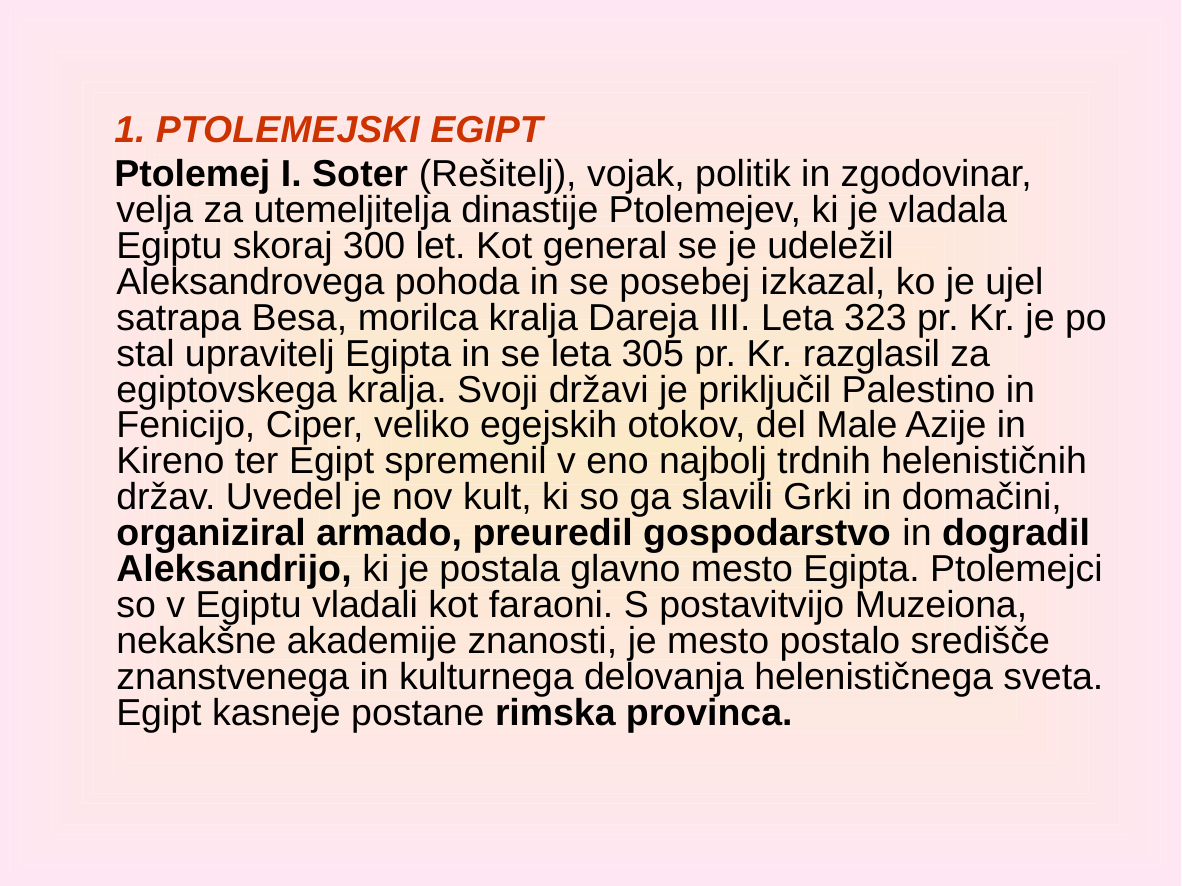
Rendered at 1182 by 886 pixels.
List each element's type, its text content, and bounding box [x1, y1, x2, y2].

list 1. PTOLEMEJSKI EGIPT Ptolemej I. Soter (Rešitelj), vojak, politik in zgodovinar, velja za utemeljitelja dinastije Ptolemejev, ki je vladala Egiptu skoraj 300 let. Kot general se je udeležil Aleksandrovega pohoda in se posebej izkazal, ko je ujel satrapa Besa, morilca kralja Dareja III. Leta 323 pr. Kr. je po­stal upravitelj Egipta in se leta 305 pr. Kr. razglasil za egiptovskega kra­lja. Svoji državi je priključil Palestino in Fenicijo, Ciper, veliko egejskih otokov, del Male Azije in Kireno ter Egipt spremenil v eno najbolj trdnih helenističnih držav. Uvedel je nov kult, ki so ga slavili Grki in domačini, organiziral armado, preuredil gospodarstvo in dogradil Aleksandrijo, ki je postala glavno mesto Egipta. Ptolemejci so v Egip­tu vladali kot faraoni. S postavitvijo Muzeiona, nekakšne akademije znanosti, je mesto postalo središče znanstvenega in kulturnega delovanja helenističnega sveta. Egipt kasneje postane rimska provinca. [60, 108, 1124, 806]
